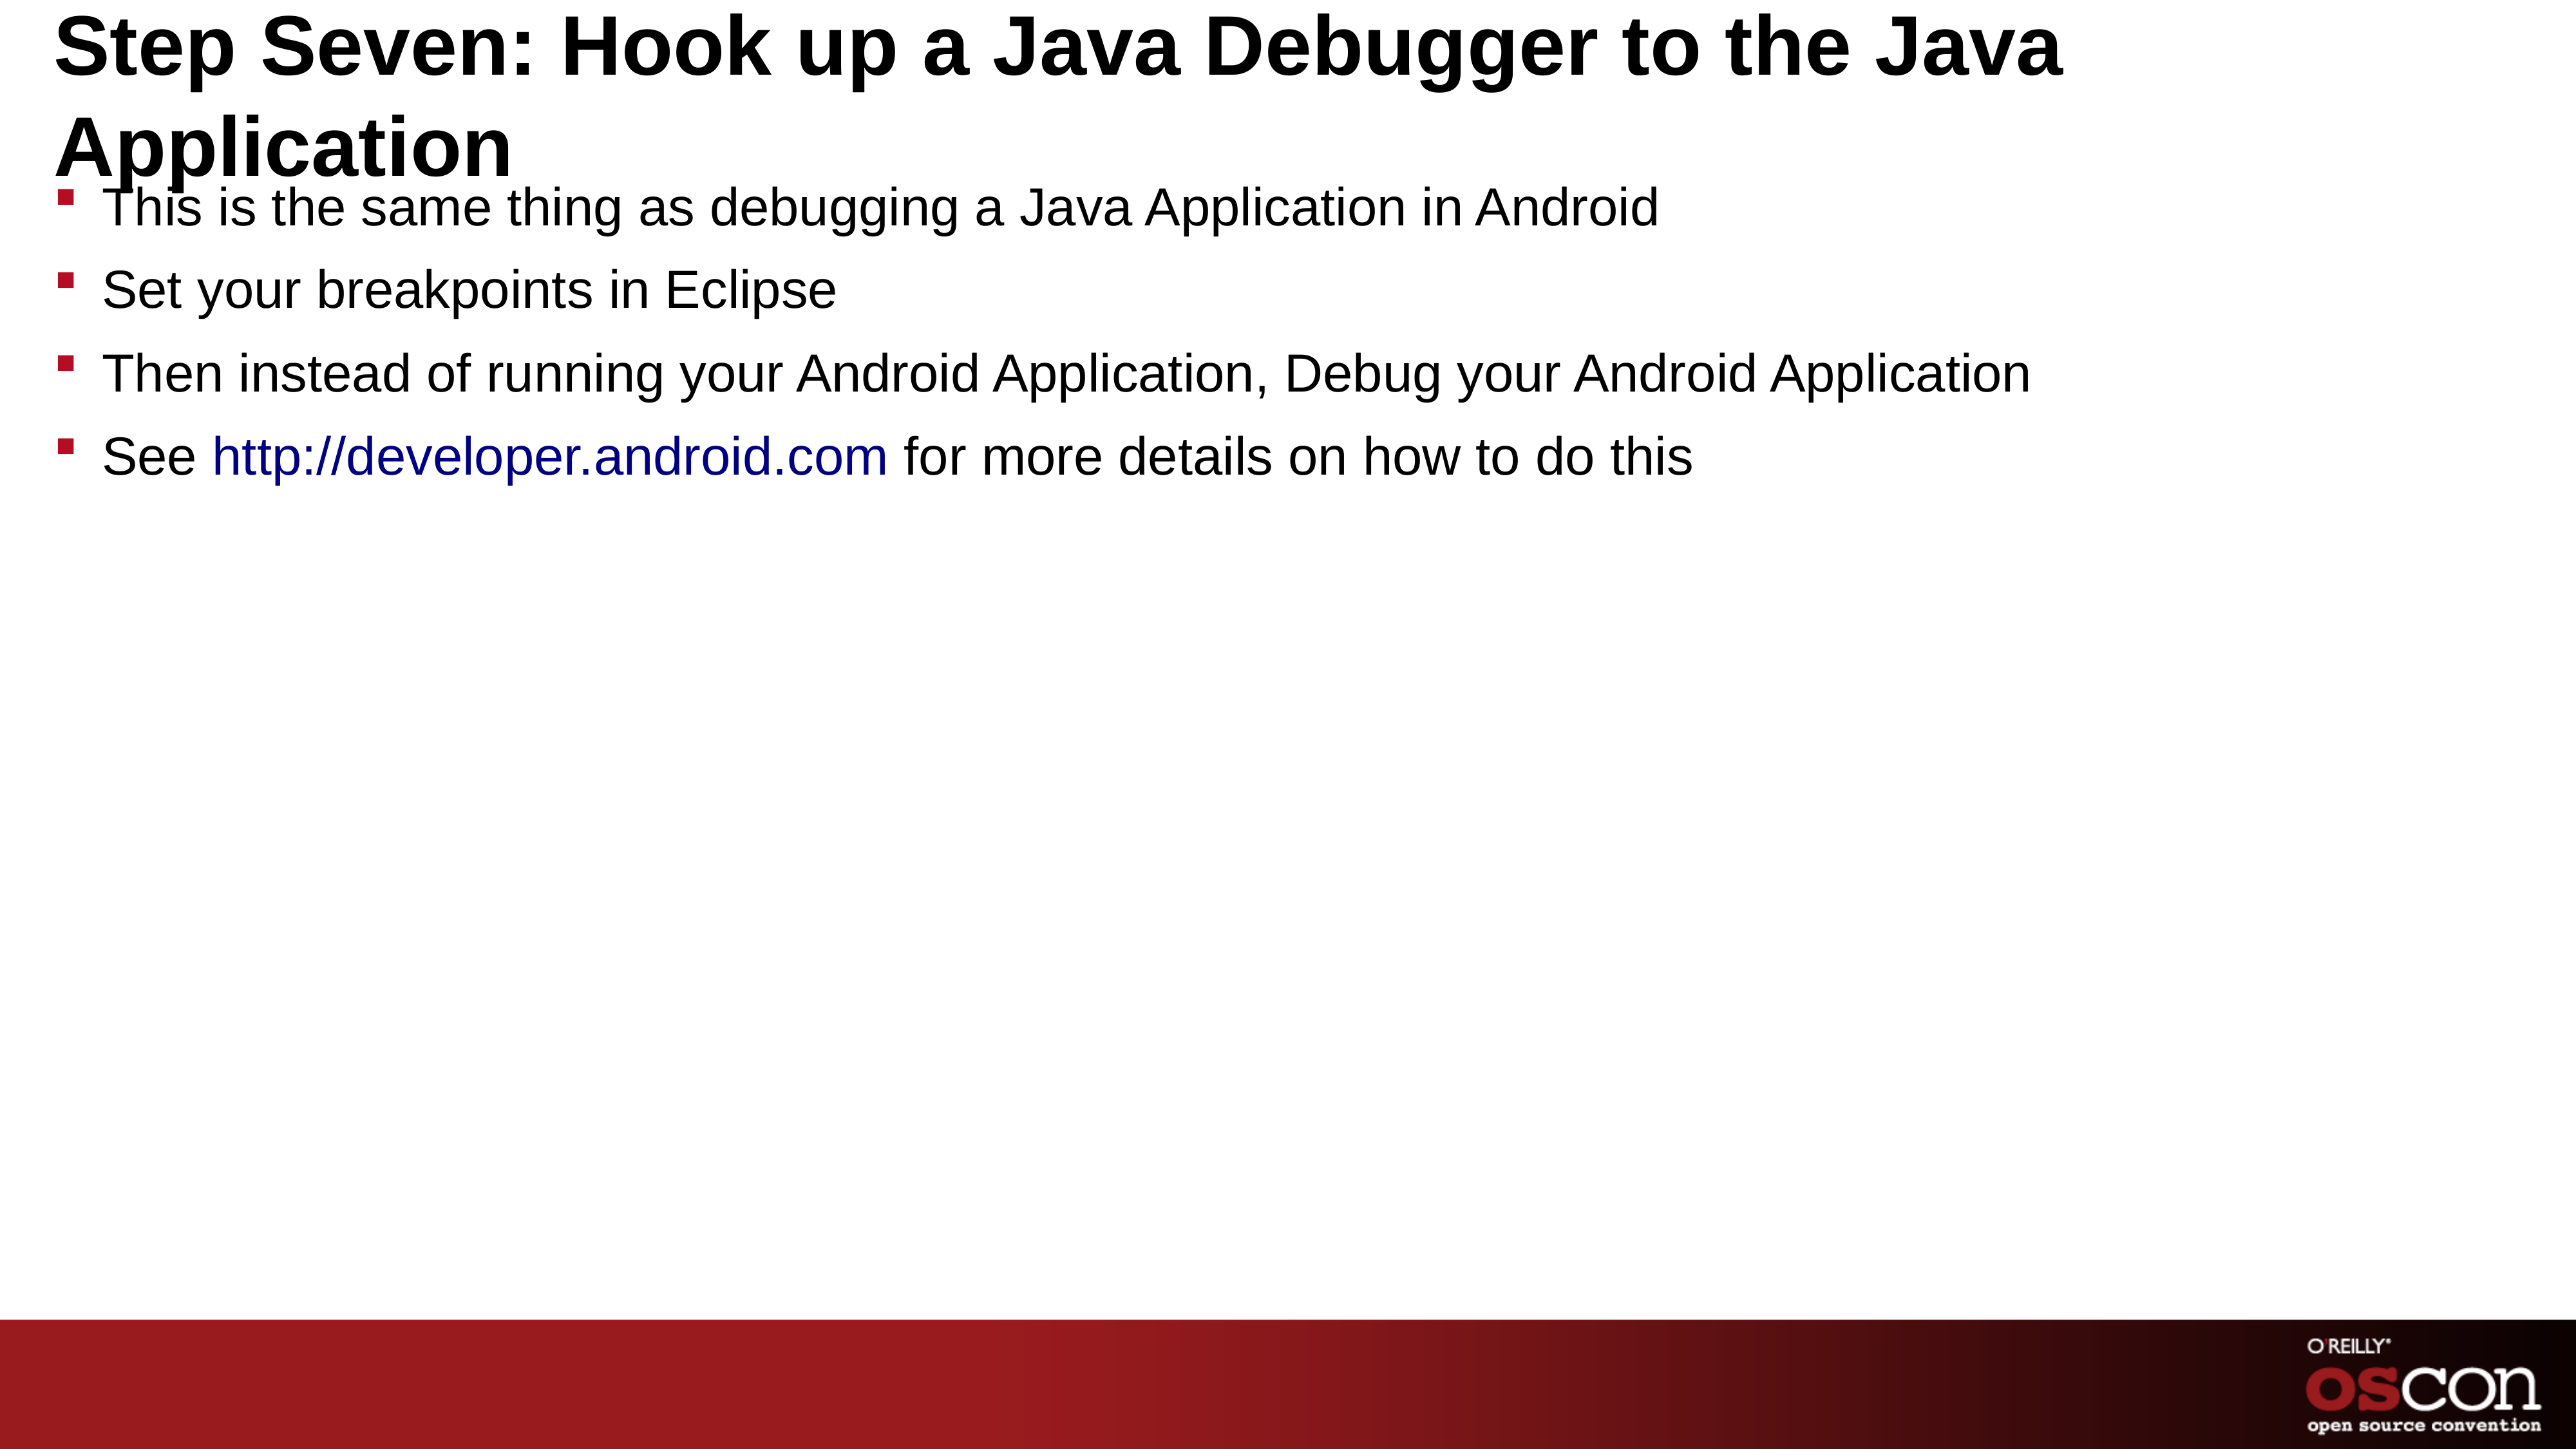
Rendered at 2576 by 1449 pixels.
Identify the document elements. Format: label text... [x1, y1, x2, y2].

title Step Seven: Hook up a Java Debugger to the Java Application [48, 0, 2514, 166]
list This is the same thing as debugging a Java Application in Android Set your breakpoints in Eclipse Then instead of running your Android Application, Debug your Android Application See http://developer.android.com for more details on how to do this [48, 166, 2514, 1135]
picture [0, 0, 2576, 1449]
